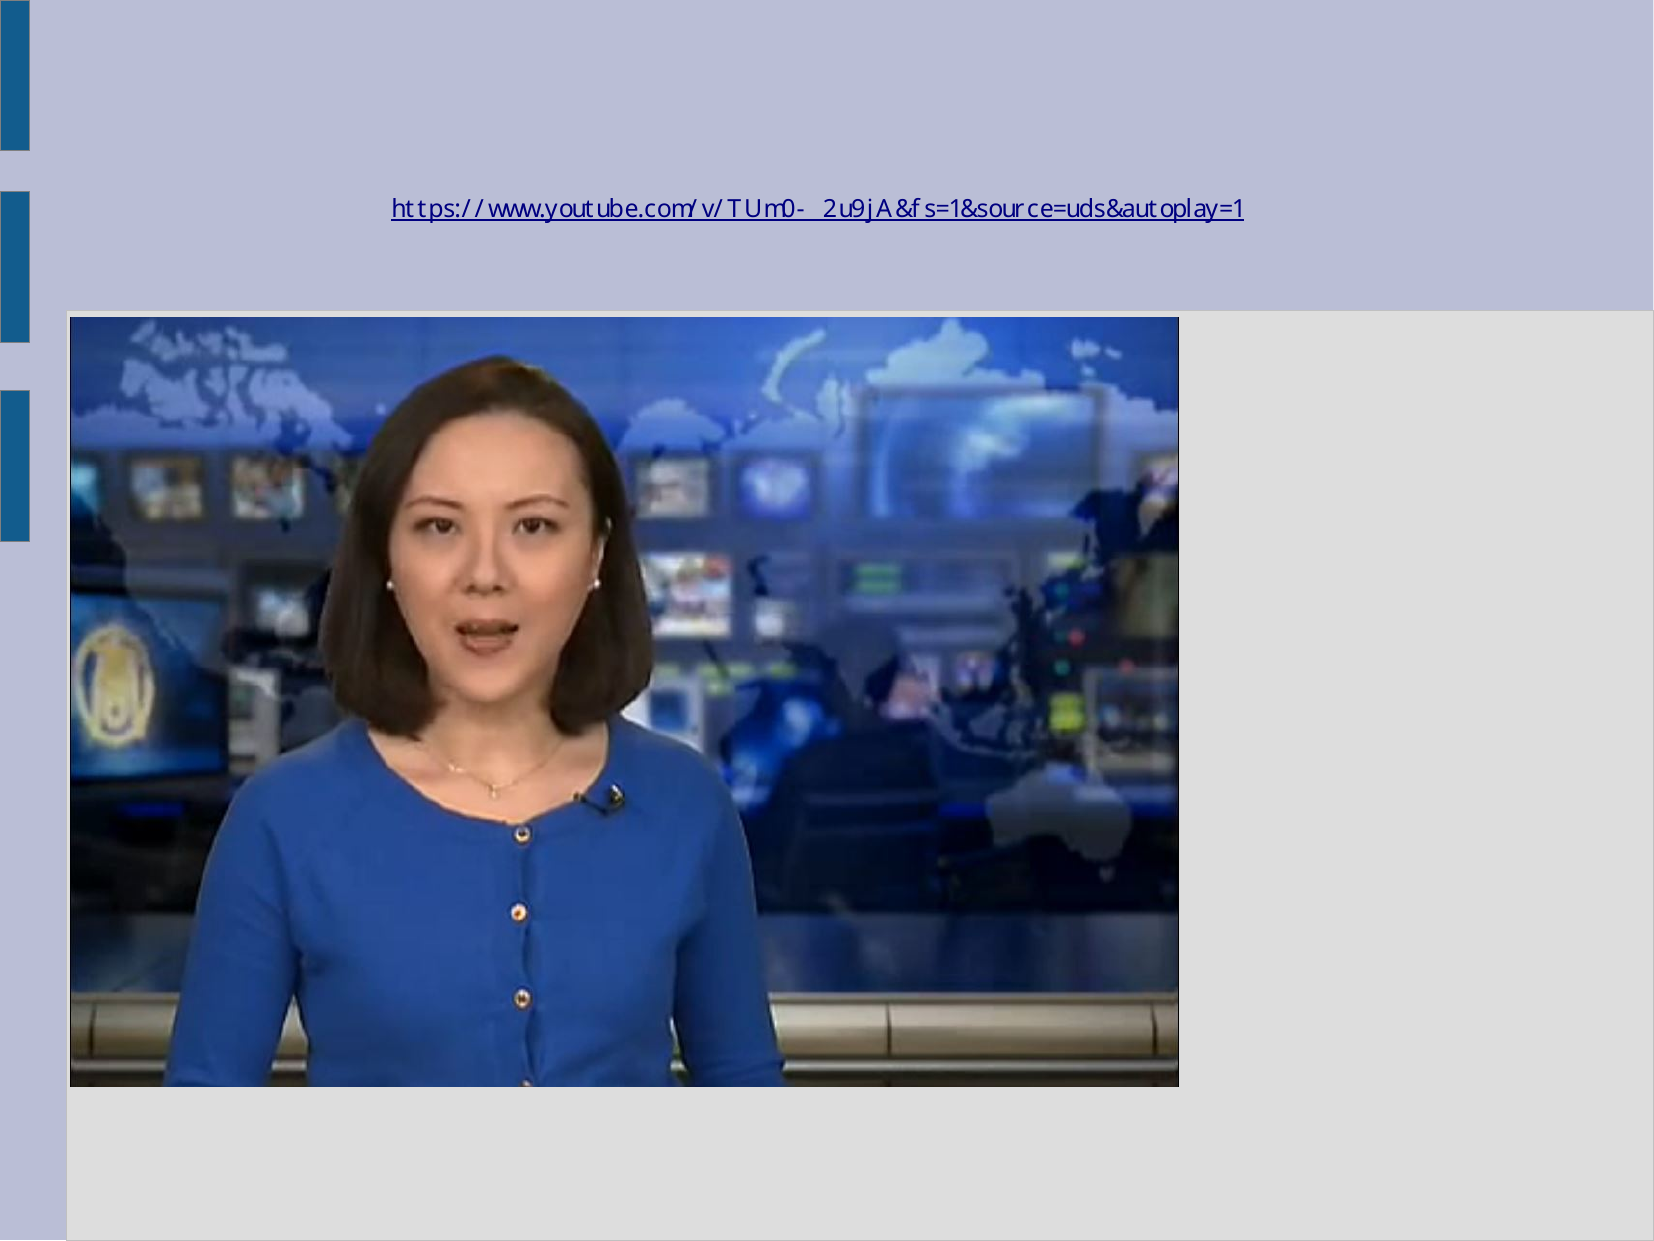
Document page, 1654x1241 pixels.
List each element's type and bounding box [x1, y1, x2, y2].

picture [70, 317, 1179, 1087]
chart [271, 71, 1276, 249]
